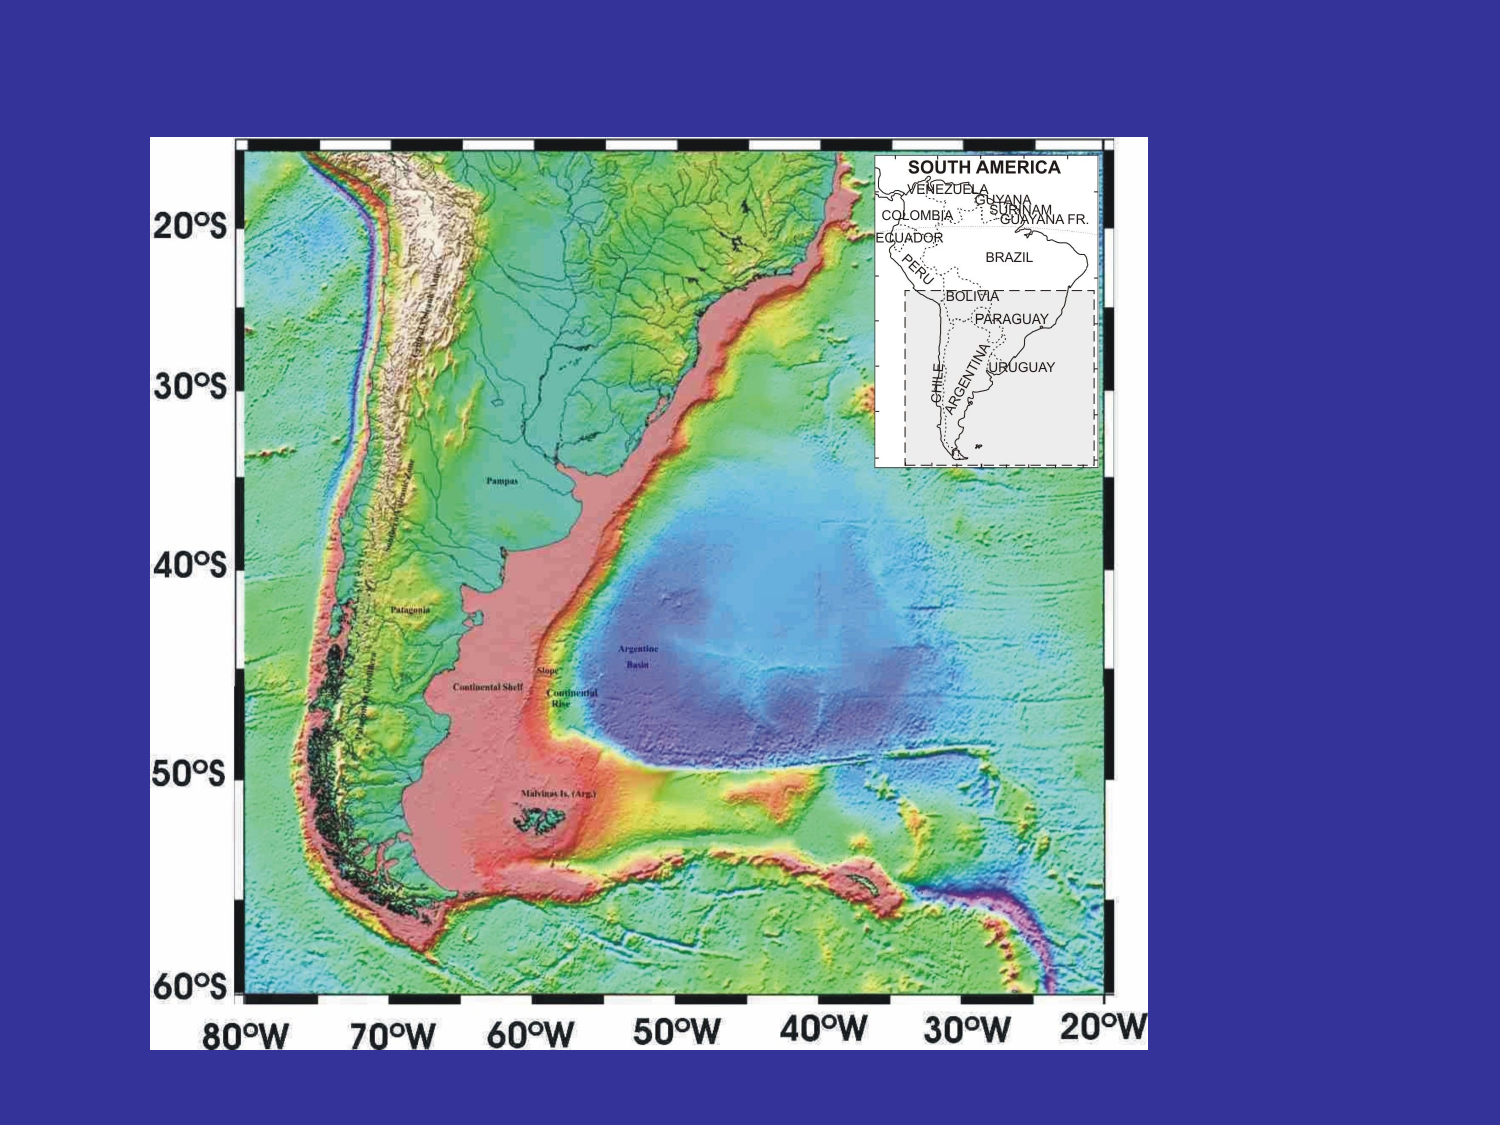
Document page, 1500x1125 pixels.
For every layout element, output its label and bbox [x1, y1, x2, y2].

picture [150, 137, 1148, 1051]
